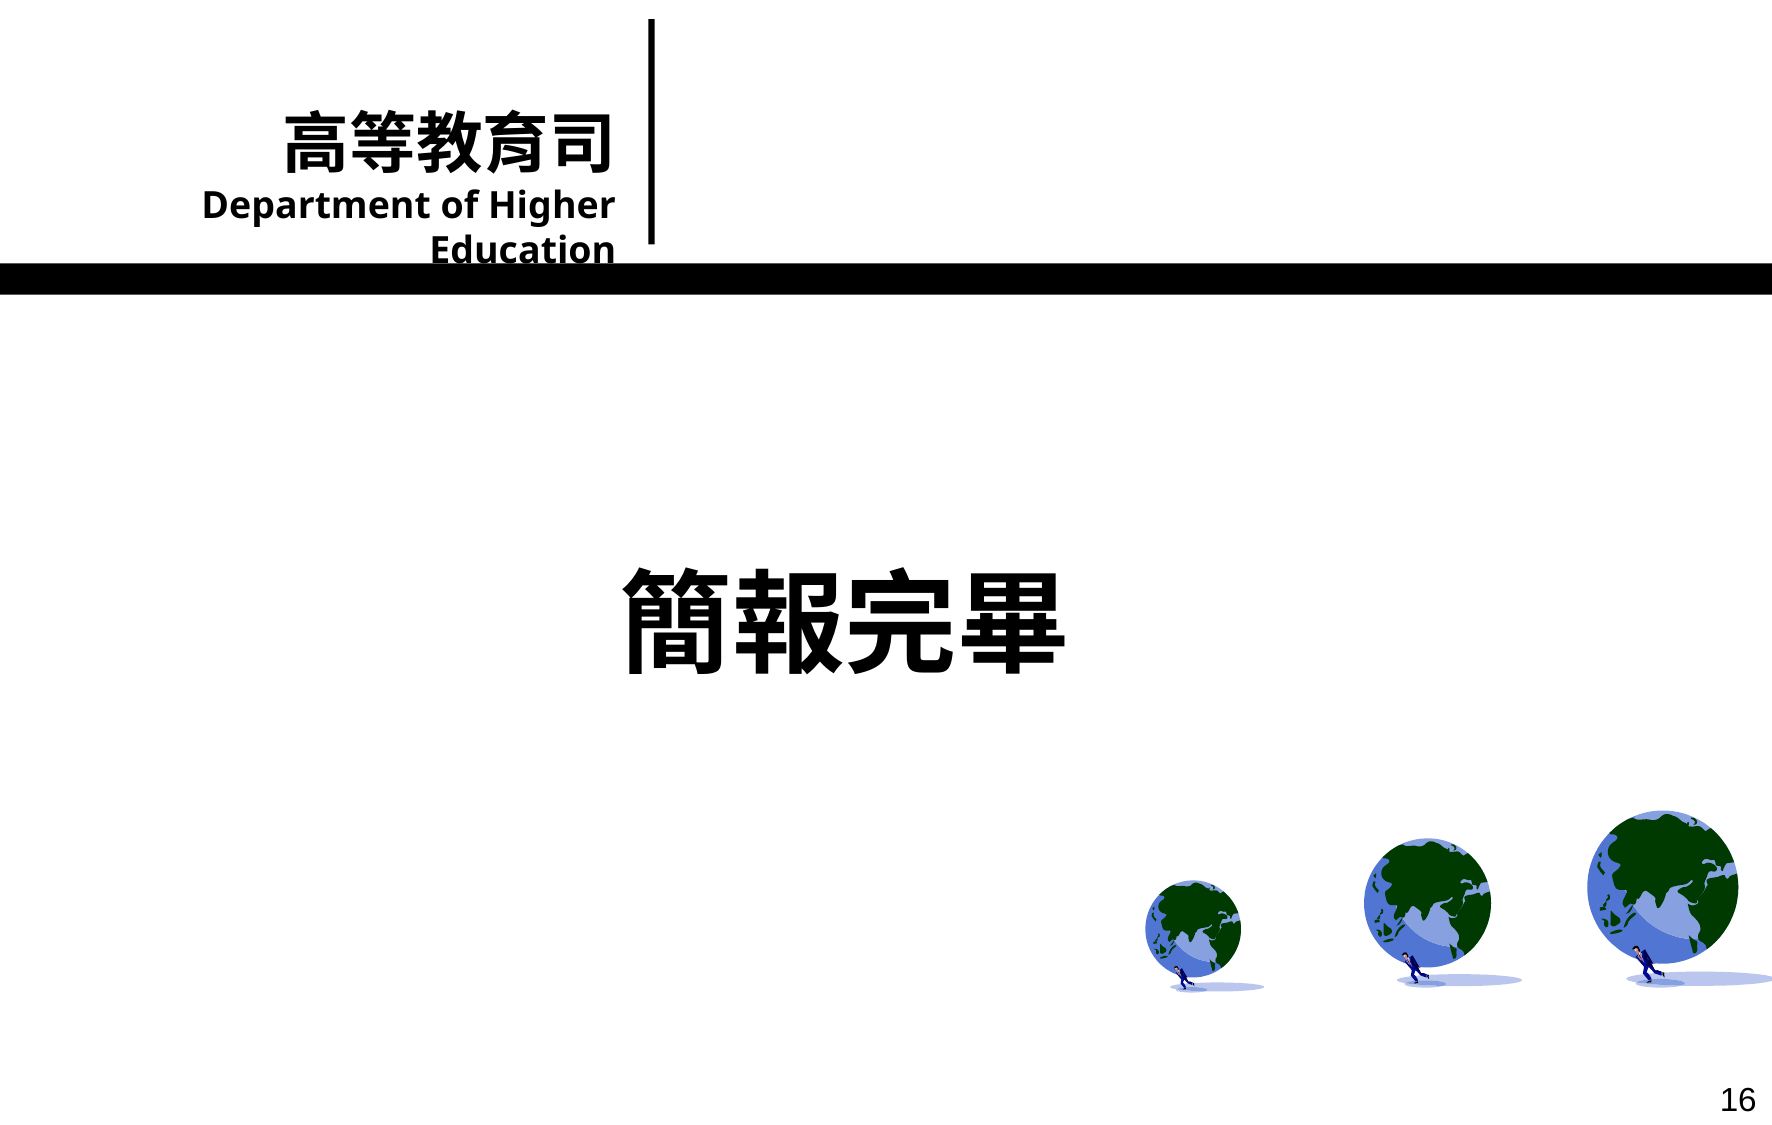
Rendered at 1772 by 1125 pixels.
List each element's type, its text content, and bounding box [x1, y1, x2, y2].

picture [1145, 880, 1265, 993]
text_box 高等教育司 Department of Higher Education [0, 93, 632, 279]
picture [1587, 810, 1772, 988]
text_box 簡報完畢 [124, 477, 1566, 695]
picture [1364, 838, 1522, 988]
slide_number <編號> [1358, 1070, 1772, 1125]
